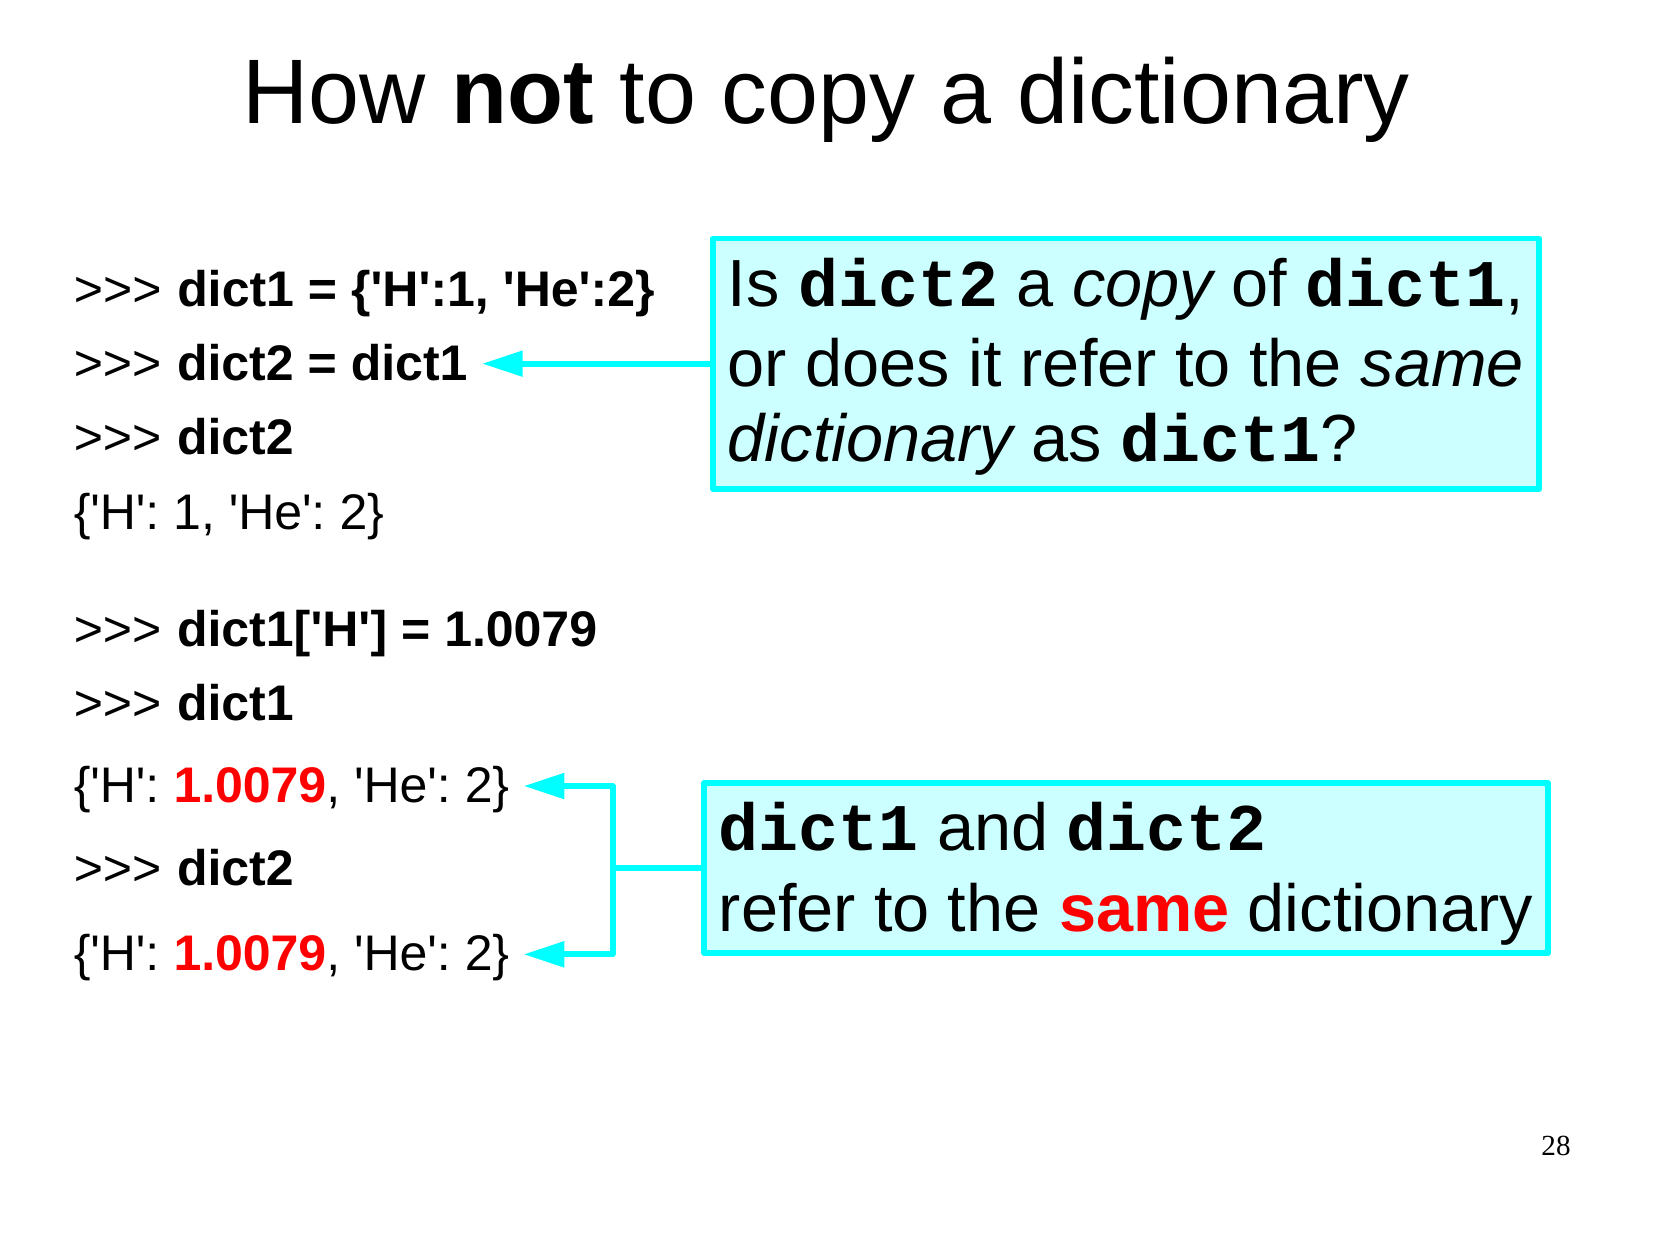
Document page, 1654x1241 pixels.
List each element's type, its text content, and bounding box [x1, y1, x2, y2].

text_box >>> [59, 253, 162, 325]
text_box >>> [59, 832, 162, 904]
text_box {'H': 1.0079, 'He': 2} [59, 750, 525, 823]
text_box >>> [59, 667, 162, 738]
text_box dict1 [162, 667, 309, 740]
text_box dict1 and dict2 refer to the same dictionary [704, 783, 1549, 954]
text_box dict1['H'] = 1.0079 [162, 593, 613, 666]
text_box >>> [59, 401, 162, 473]
text_box How not to copy a dictionary [225, 29, 1429, 154]
text_box {'H': 1.0079, 'He': 2} [59, 918, 525, 991]
text_box dict1 = {'H':1, 'He':2} [162, 253, 670, 326]
text_box dict2 [162, 401, 309, 474]
text_box Is dict2 a copy of dict1, or does it refer to the same dictionary as dict1? [713, 238, 1540, 490]
text_box >>> [59, 327, 162, 399]
text_box dict2 = dict1 [162, 327, 483, 400]
text_box dict2 [162, 832, 309, 905]
text_box {'H': 1, 'He': 2} [59, 476, 400, 548]
text_box >>> [59, 593, 162, 665]
